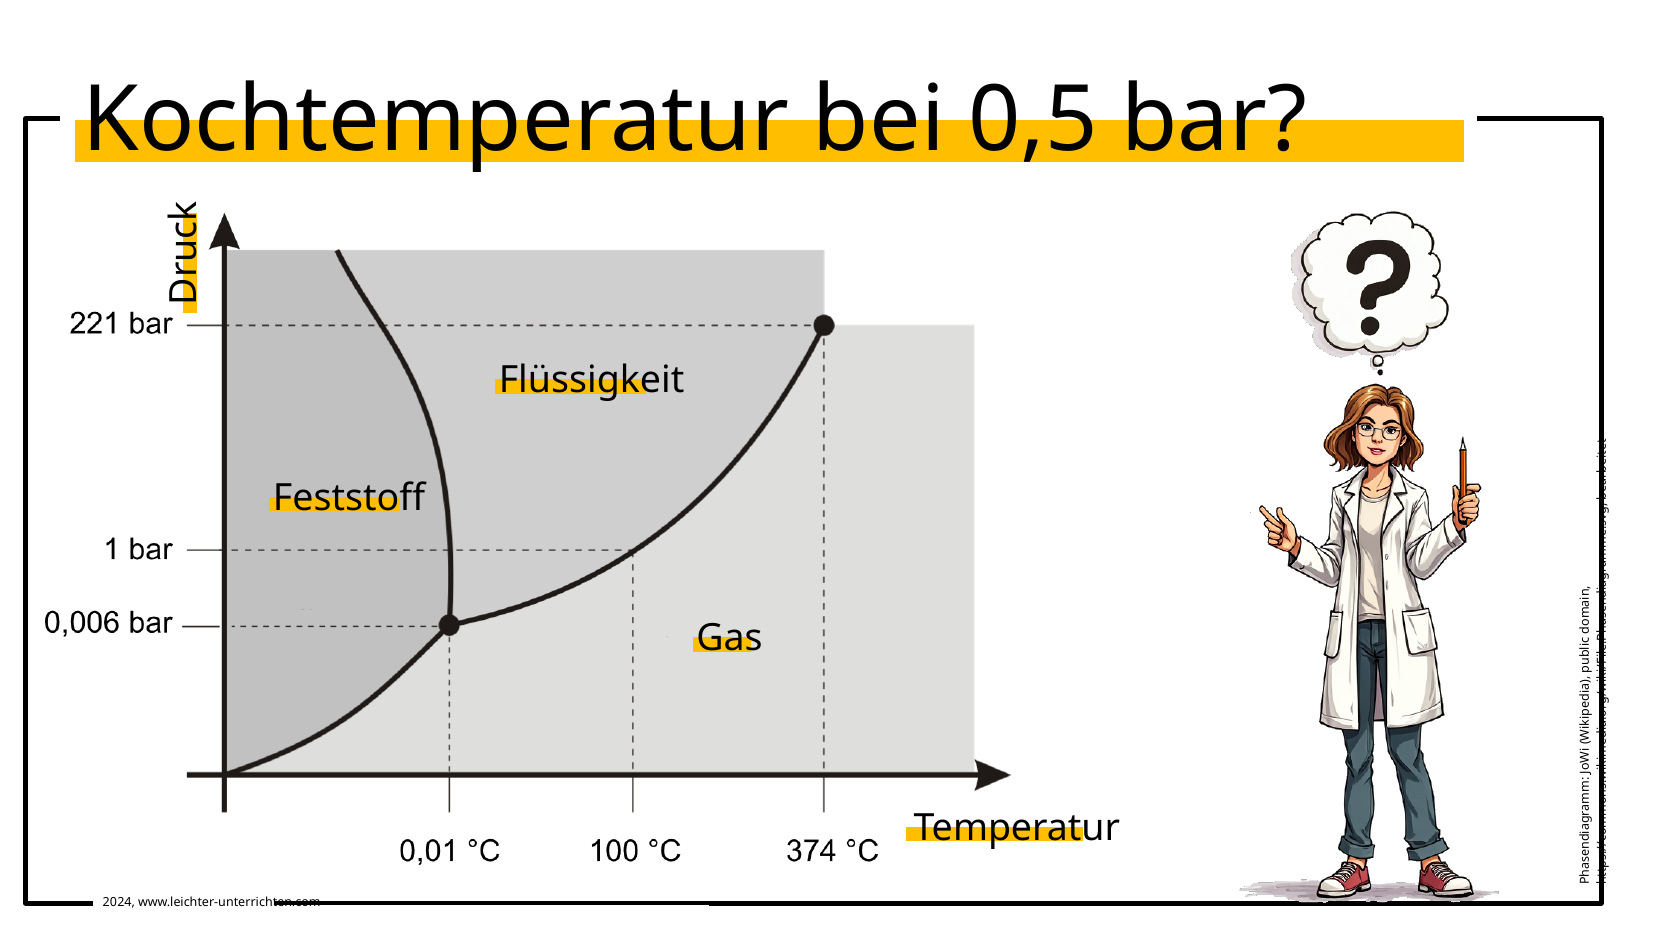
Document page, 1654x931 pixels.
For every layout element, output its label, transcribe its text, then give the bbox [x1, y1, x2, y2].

text_box Feststoff [258, 462, 406, 529]
title Kochtemperatur bei 0,5 bar? [82, 37, 1571, 193]
picture [45, 202, 1049, 865]
text_box Gas [681, 603, 759, 669]
picture [177, 202, 194, 210]
text_box Flüssigkeit [483, 345, 659, 411]
text_box Phasendiagramm: JoWi (Wikipedia), public domain, https://commons.wikimedia.org/wiki/File:Phasendiagramme.svg, bearbeitet [1568, 219, 1601, 900]
text_box Druck [148, 213, 215, 321]
text_box Temperatur [898, 792, 1089, 859]
picture [1239, 211, 1499, 903]
